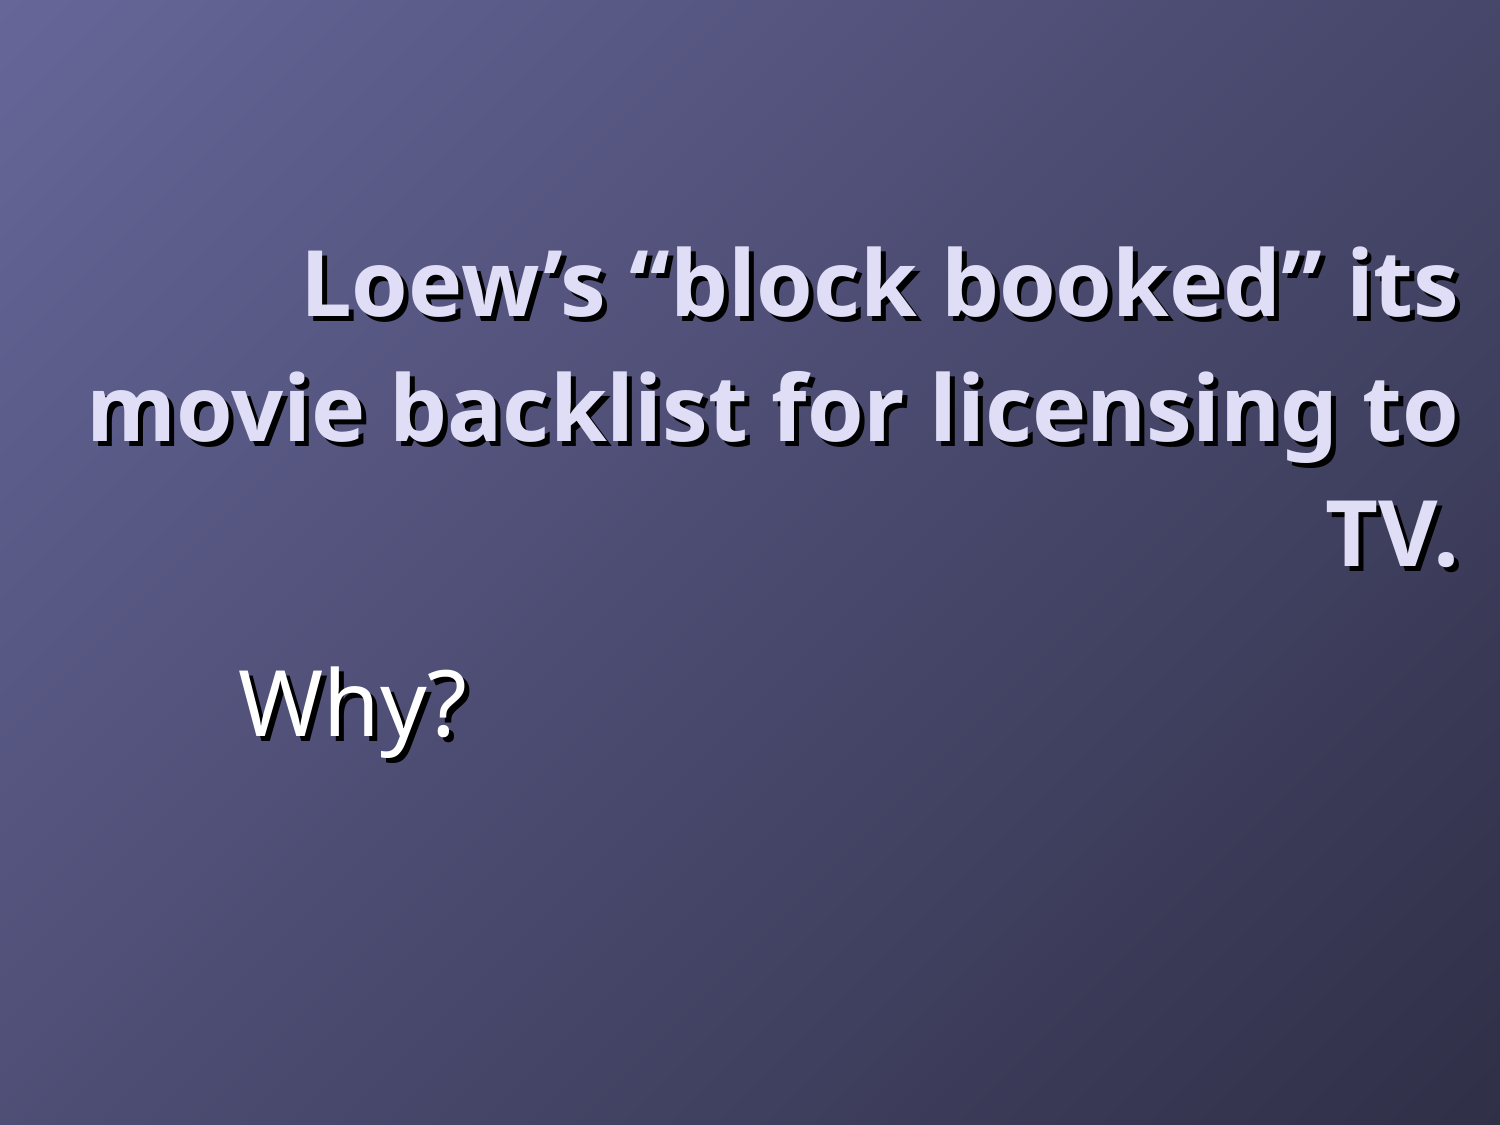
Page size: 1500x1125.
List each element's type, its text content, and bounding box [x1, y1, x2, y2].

title Loew’s “block booked” its movie backlist for licensing to TV. [12, 288, 1475, 524]
text_box Why? [223, 637, 483, 763]
